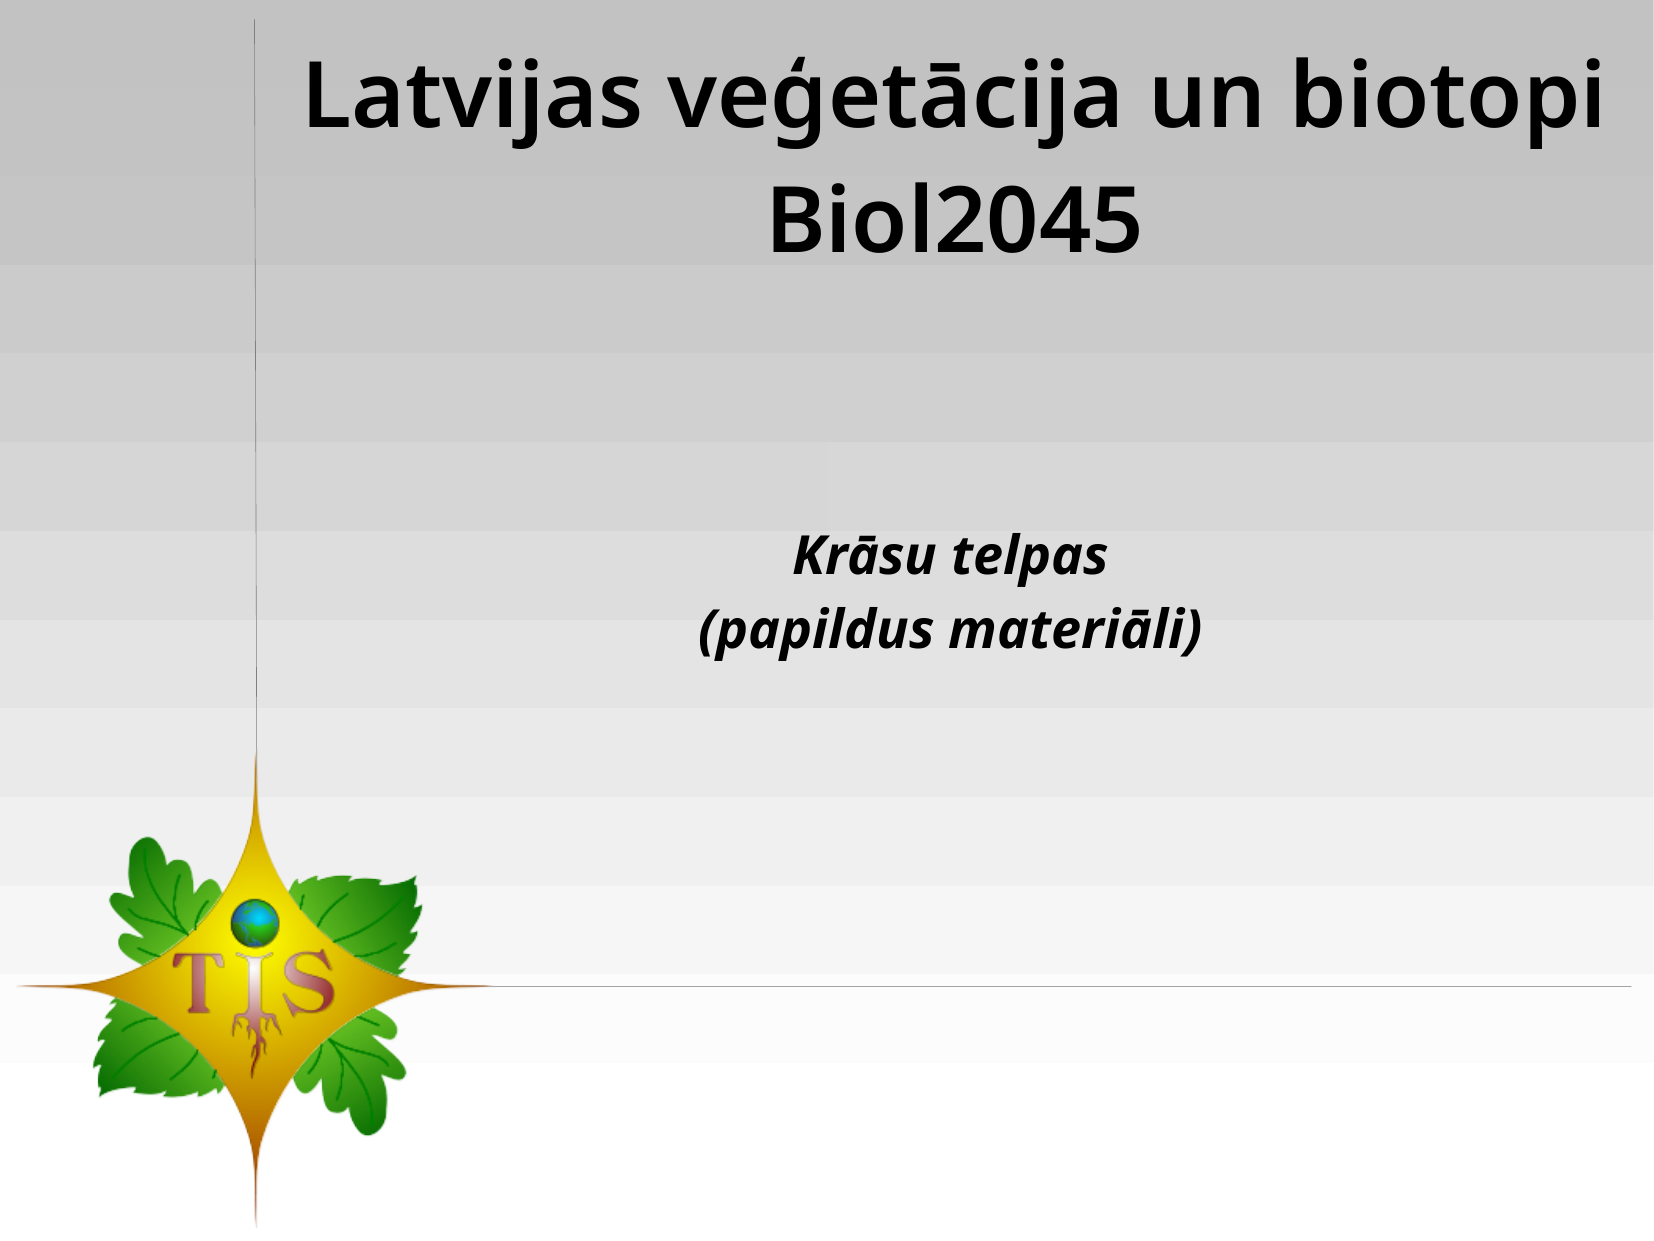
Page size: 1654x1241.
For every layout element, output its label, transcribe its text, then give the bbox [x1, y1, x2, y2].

picture [0, 0, 1654, 1241]
title Krāsu telpas (papildus materiāli) [295, 324, 1607, 857]
